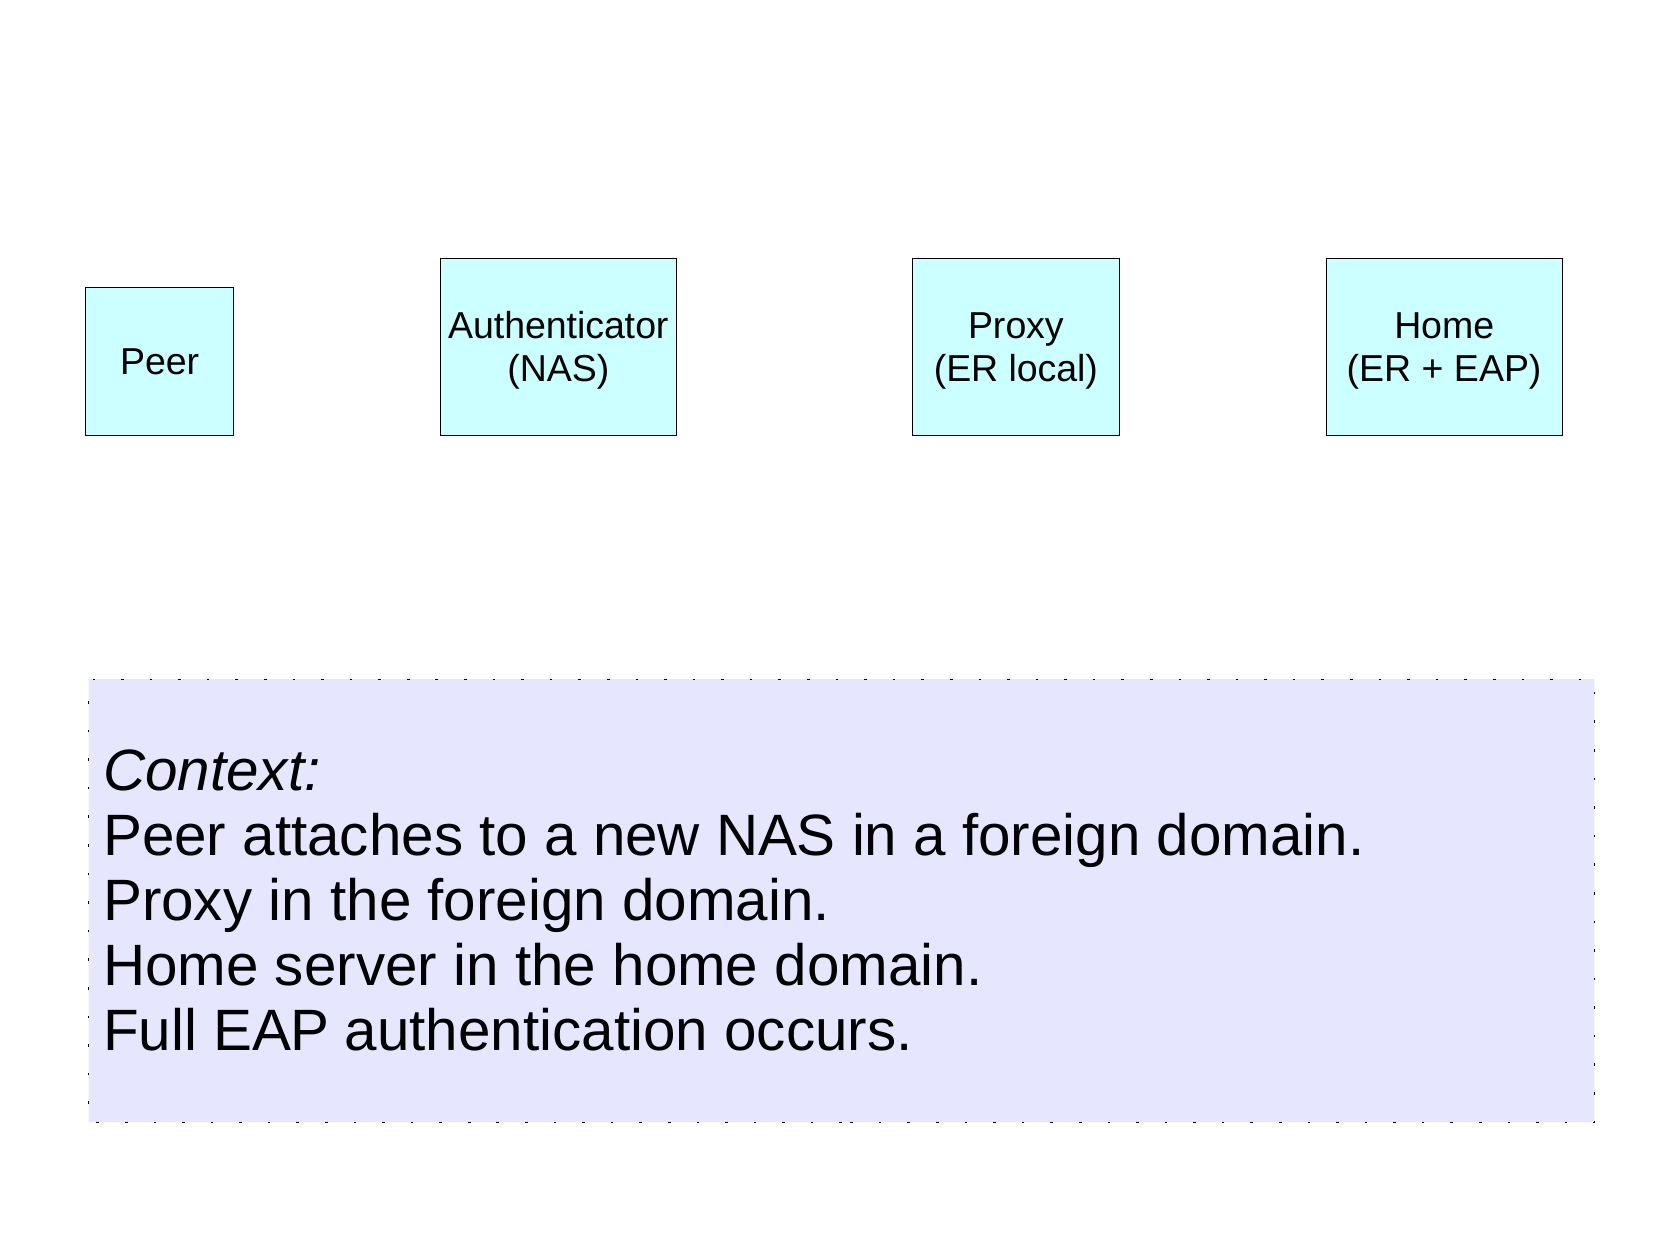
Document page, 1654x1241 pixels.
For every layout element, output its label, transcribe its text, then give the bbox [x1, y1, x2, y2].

text_box Context: Peer attaches to a new NAS in a foreign domain. Proxy in the foreign domain. Home server in the home domain. Full EAP authentication occurs. [88, 679, 1595, 1123]
text_box Proxy (ER local) [912, 258, 1120, 436]
text_box Authenticator (NAS) [440, 258, 677, 436]
text_box Peer [85, 287, 234, 436]
text_box Home (ER + EAP) [1326, 258, 1563, 436]
